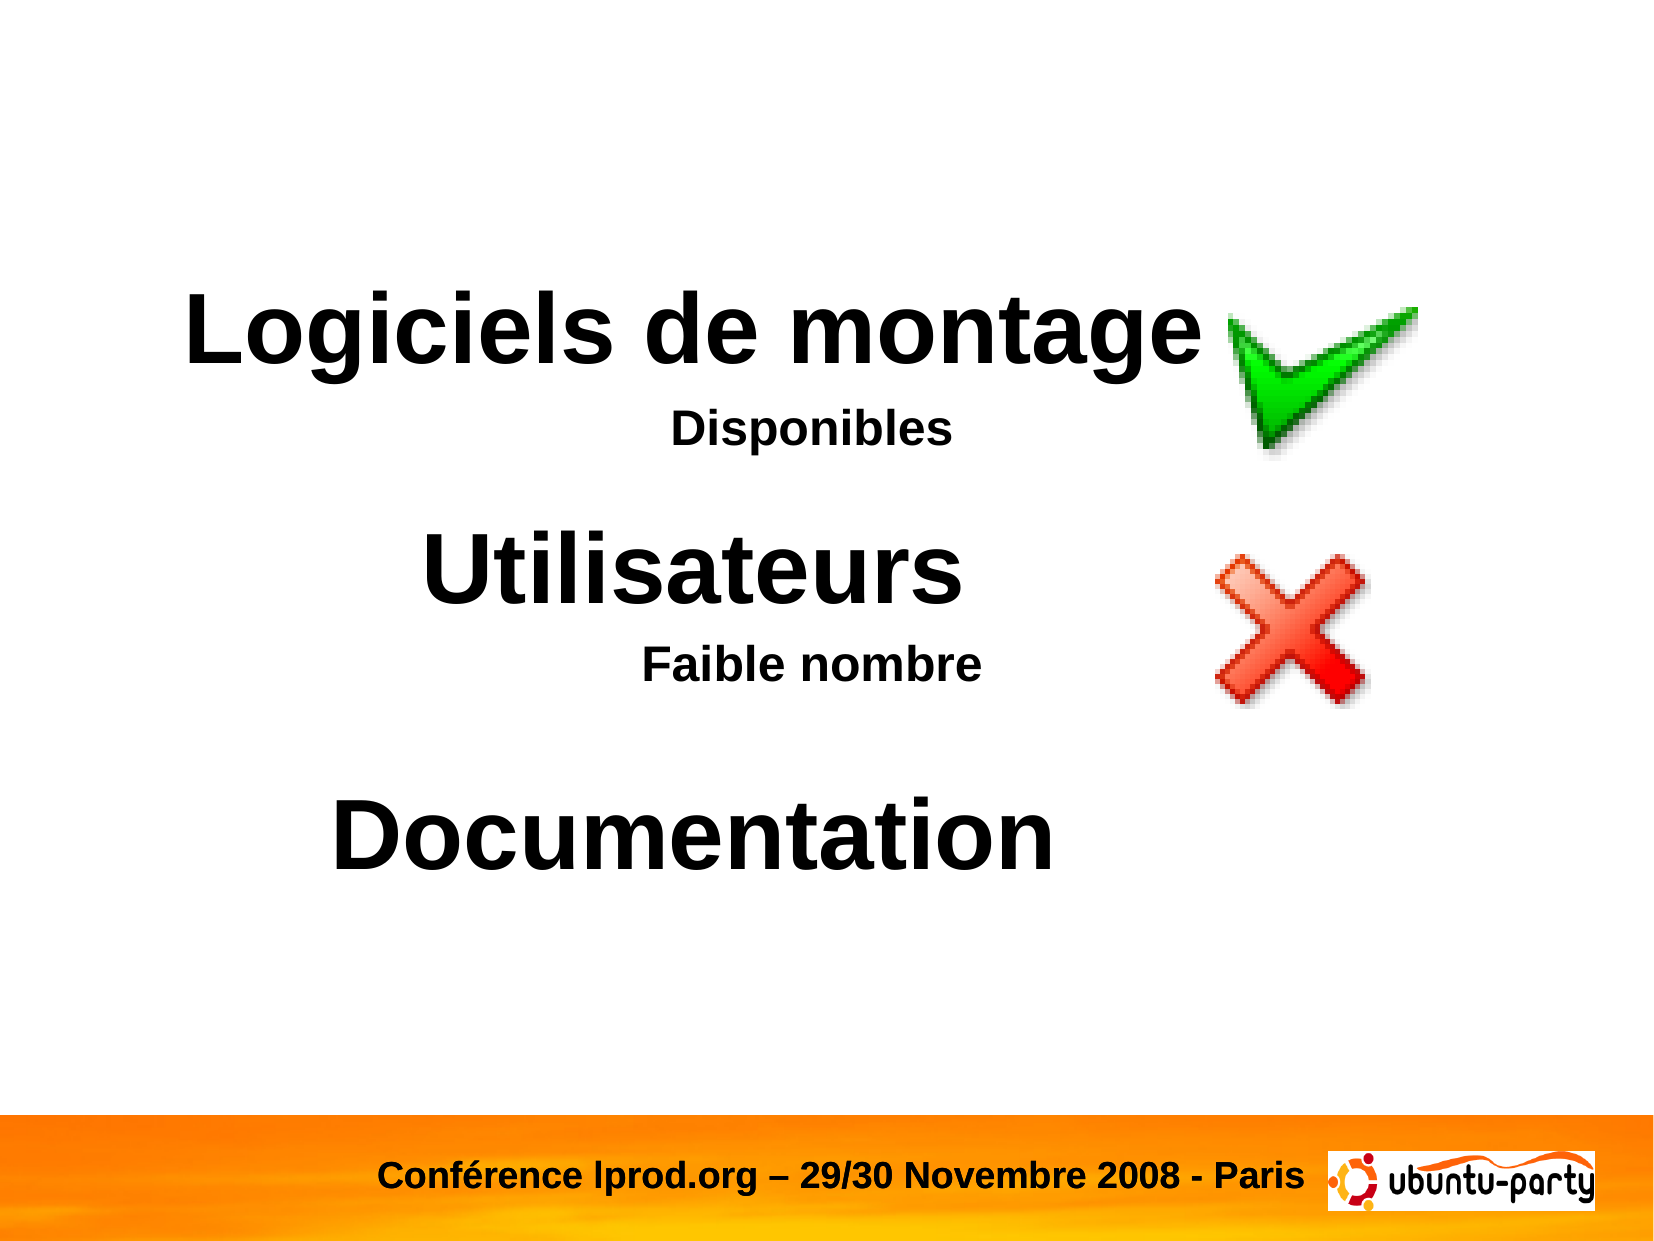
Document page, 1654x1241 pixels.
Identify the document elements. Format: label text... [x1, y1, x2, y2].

text_box Conférence lprod.org – 29/30 Novembre 2008 - Paris [295, 1147, 1388, 1211]
picture [1210, 550, 1371, 709]
picture [1228, 284, 1418, 473]
text_box Faible nombre [265, 629, 1210, 709]
text_box Disponibles [265, 393, 1228, 473]
picture [0, 1115, 1654, 1241]
text_box Logiciels de montage [147, 265, 1241, 410]
text_box Utilisateurs [147, 506, 1241, 650]
text_box Documentation [147, 771, 1241, 916]
